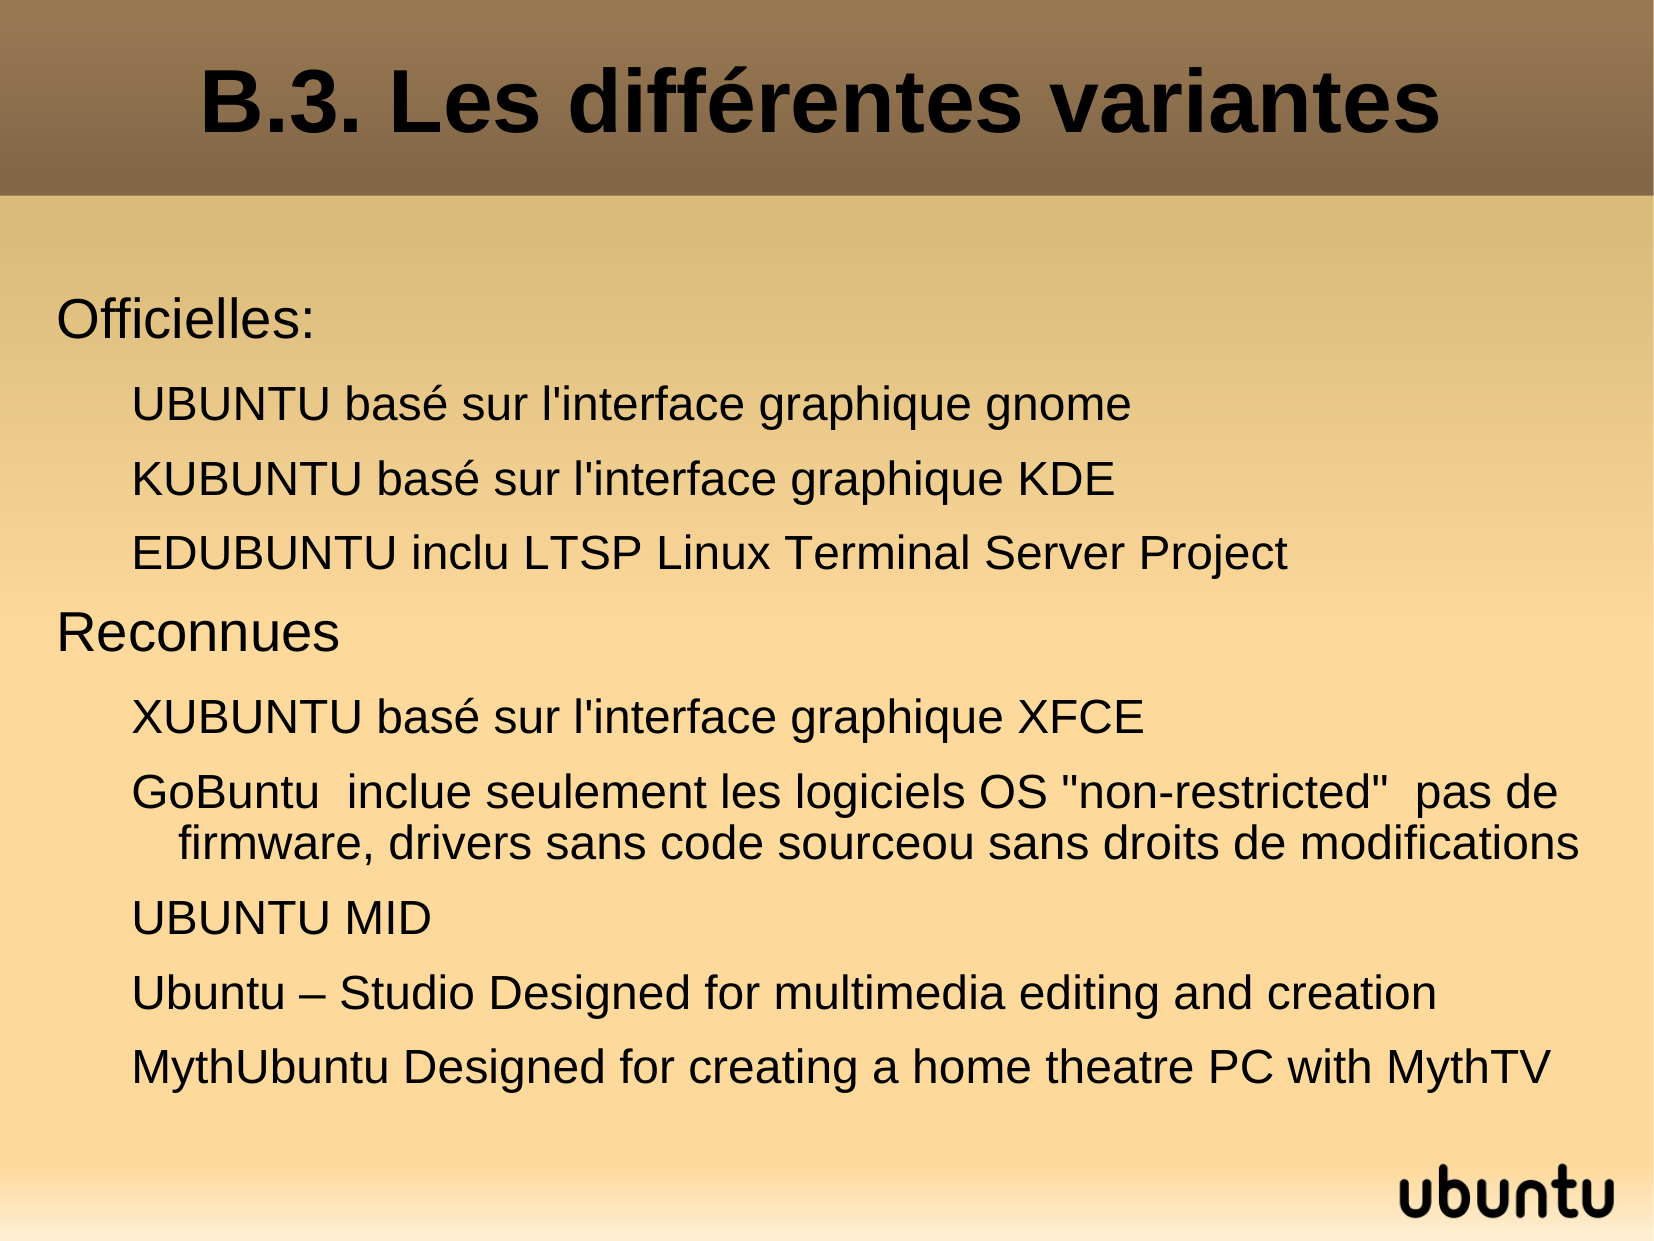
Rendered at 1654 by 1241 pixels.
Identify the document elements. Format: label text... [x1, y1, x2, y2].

list Officielles: UBUNTU basé sur l'interface graphique gnome KUBUNTU basé sur l'interface graphique KDE EDUBUNTU inclu LTSP Linux Terminal Server Project Reconnues XUBUNTU basé sur l'interface graphique XFCE GoBuntu inclue seulement les logiciels OS "non-restricted" pas de firmware, drivers sans code sourceou sans droits de modifications UBUNTU MID Ubuntu – Studio Designed for multimedia editing and creation MythUbuntu Designed for creating a home theatre PC with MythTV [37, 290, 1651, 1160]
title B.3. Les différentes variantes [76, 7, 1565, 200]
picture [0, 0, 1654, 1241]
